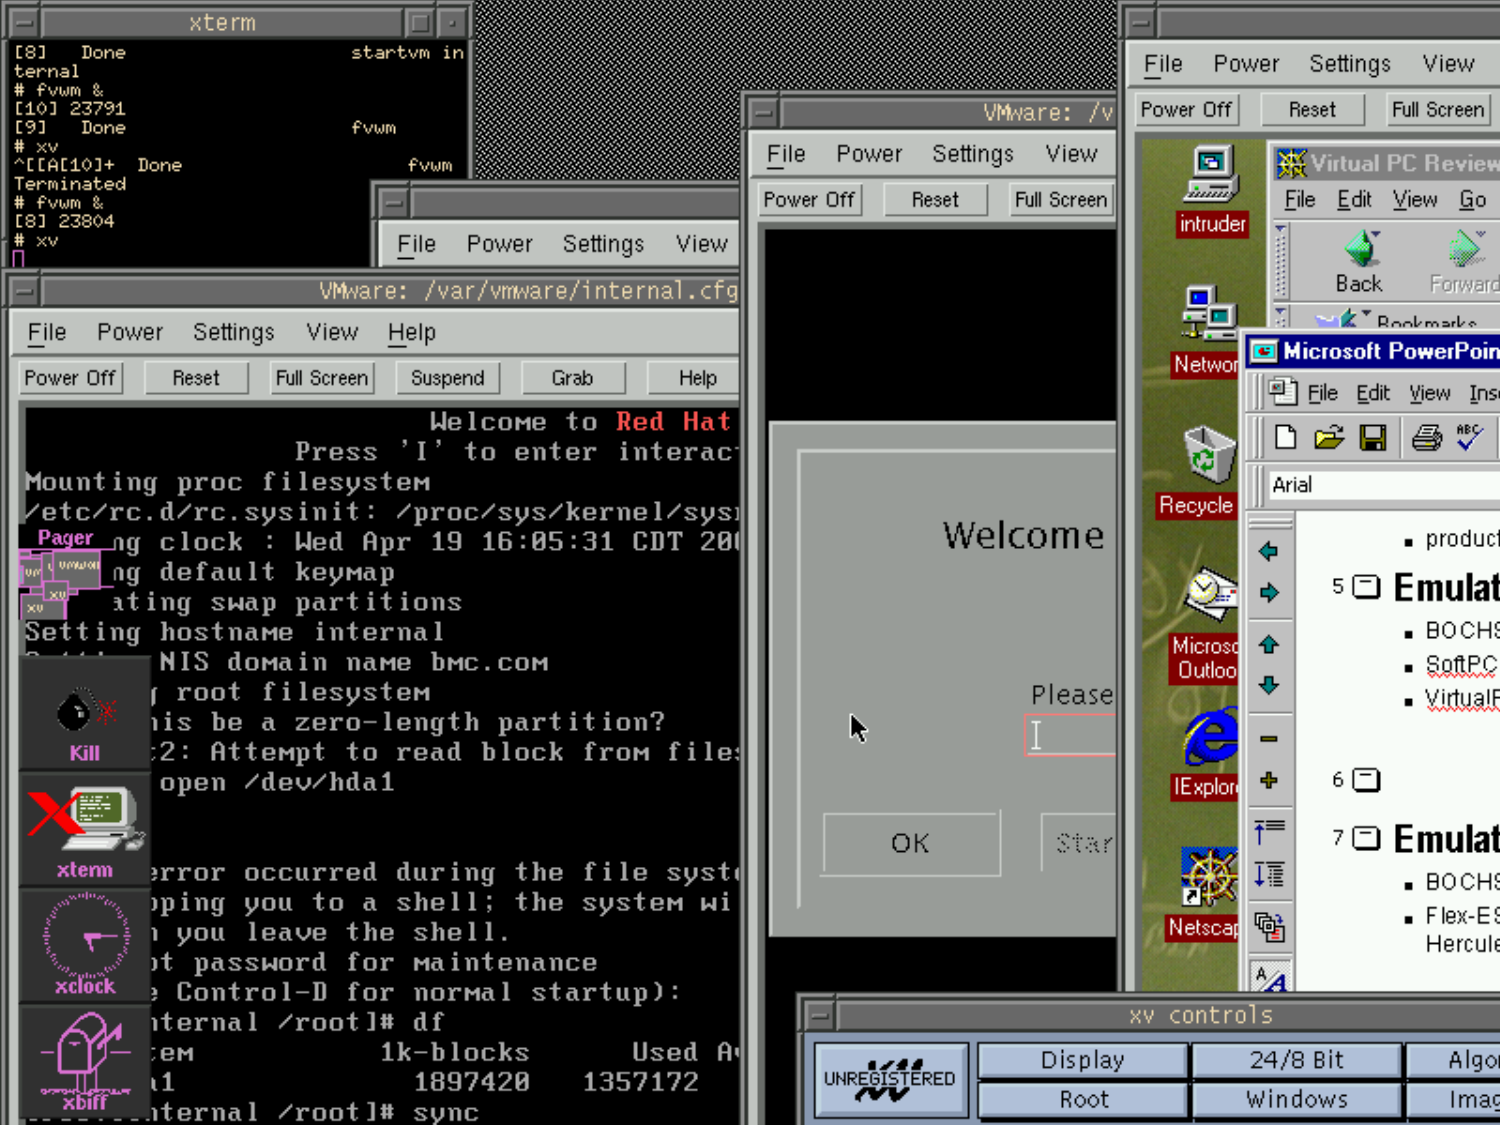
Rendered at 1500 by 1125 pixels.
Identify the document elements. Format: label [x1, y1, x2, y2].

chart [0, 0, 1500, 1125]
